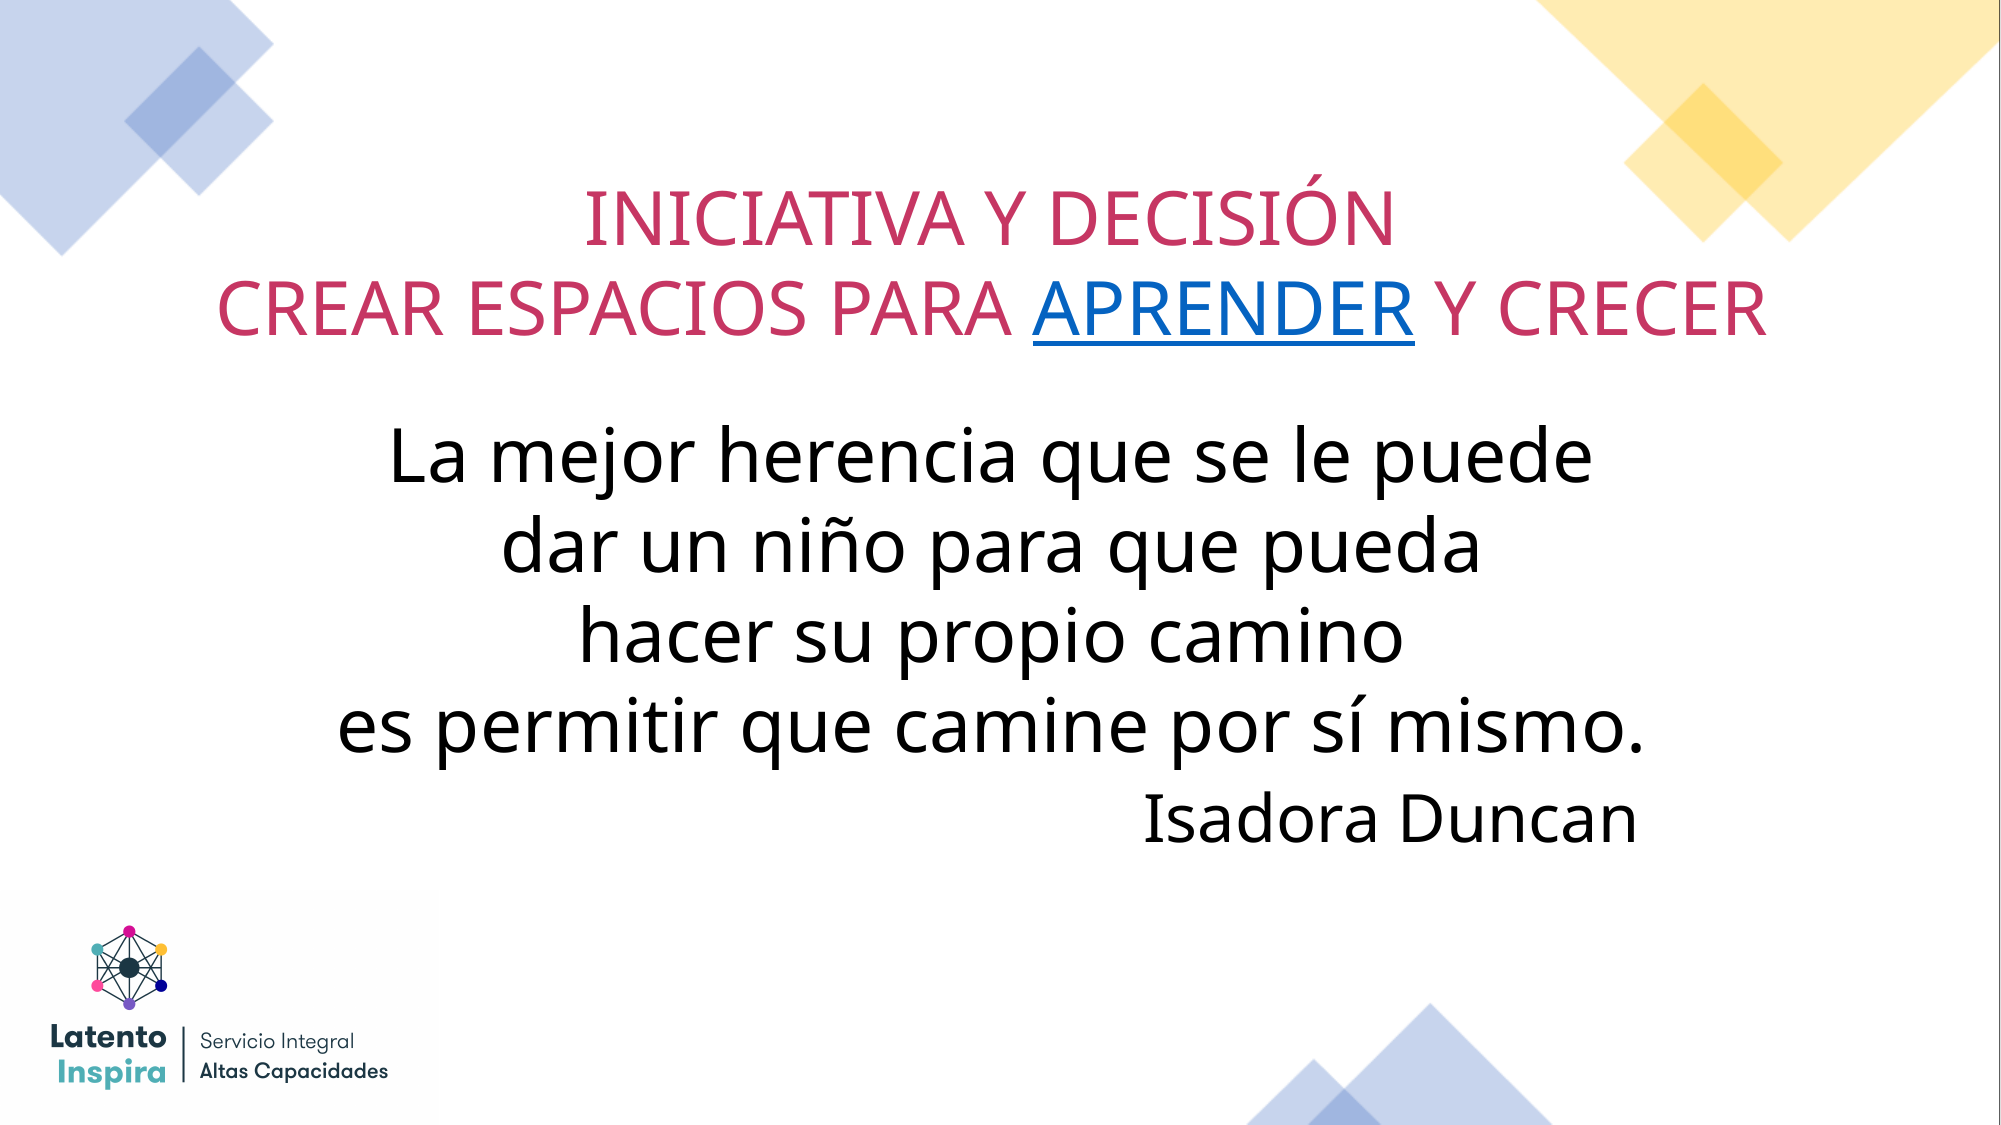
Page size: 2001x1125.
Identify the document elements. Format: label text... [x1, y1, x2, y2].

picture [0, 0, 2001, 1125]
text_box INICIATIVA Y DECISIÓN CREAR ESPACIOS PARA APRENDER Y CRECER La mejor herencia que se le puede dar un niño para que pueda hacer su propio camino es permitir que camine por sí mismo. Isadora Duncan [115, 162, 1869, 865]
